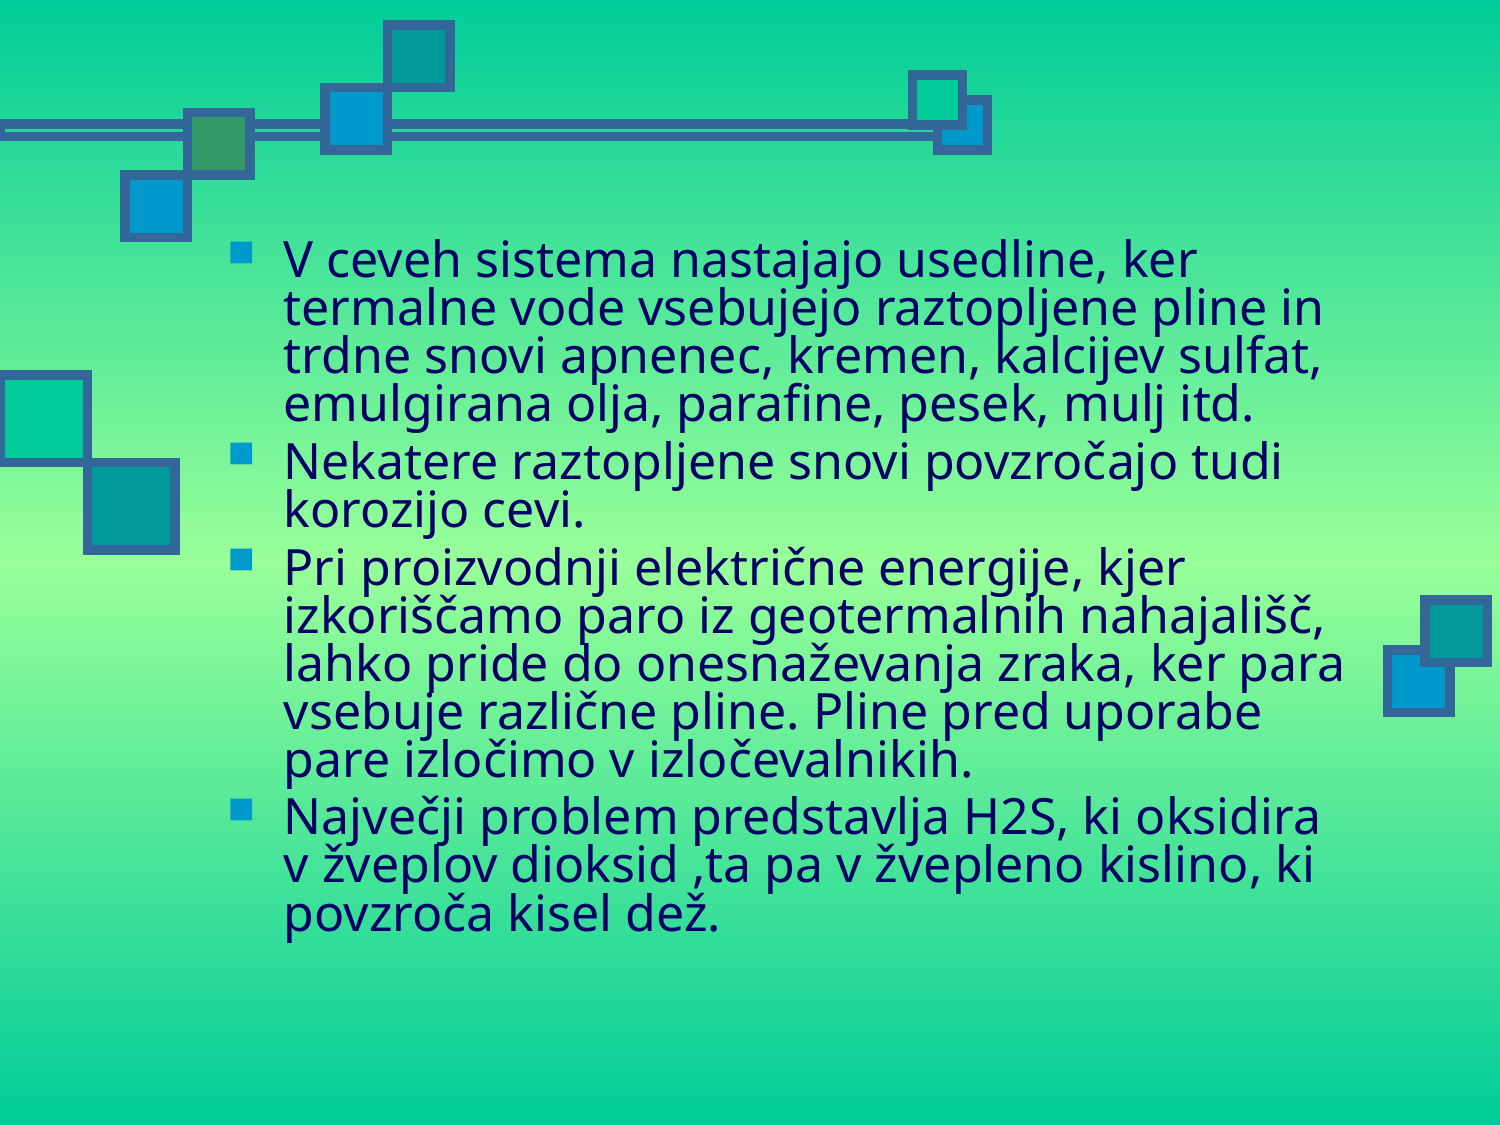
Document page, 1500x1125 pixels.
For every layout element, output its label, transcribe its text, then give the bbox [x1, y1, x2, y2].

list V ceveh sistema nastajajo usedline, ker termalne vode vsebujejo raztopljene pline in trdne snovi apnenec, kremen, kalcijev sulfat, emulgirana olja, parafine, pesek, mulj itd. Nekatere raztopljene snovi povzročajo tudi korozijo cevi. Pri proizvodnji električne energije, kjer izkoriščamo paro iz geotermalnih nahajališč, lahko pride do onesnaževanja zraka, ker para vsebuje različne pline. Pline pred uporabe pare izločimo v izločevalnikih. Največji problem predstavlja H2S, ki oksidira v žveplov dioksid ,ta pa v žvepleno kislino, ki povzroča kisel dež. [212, 231, 1375, 1013]
